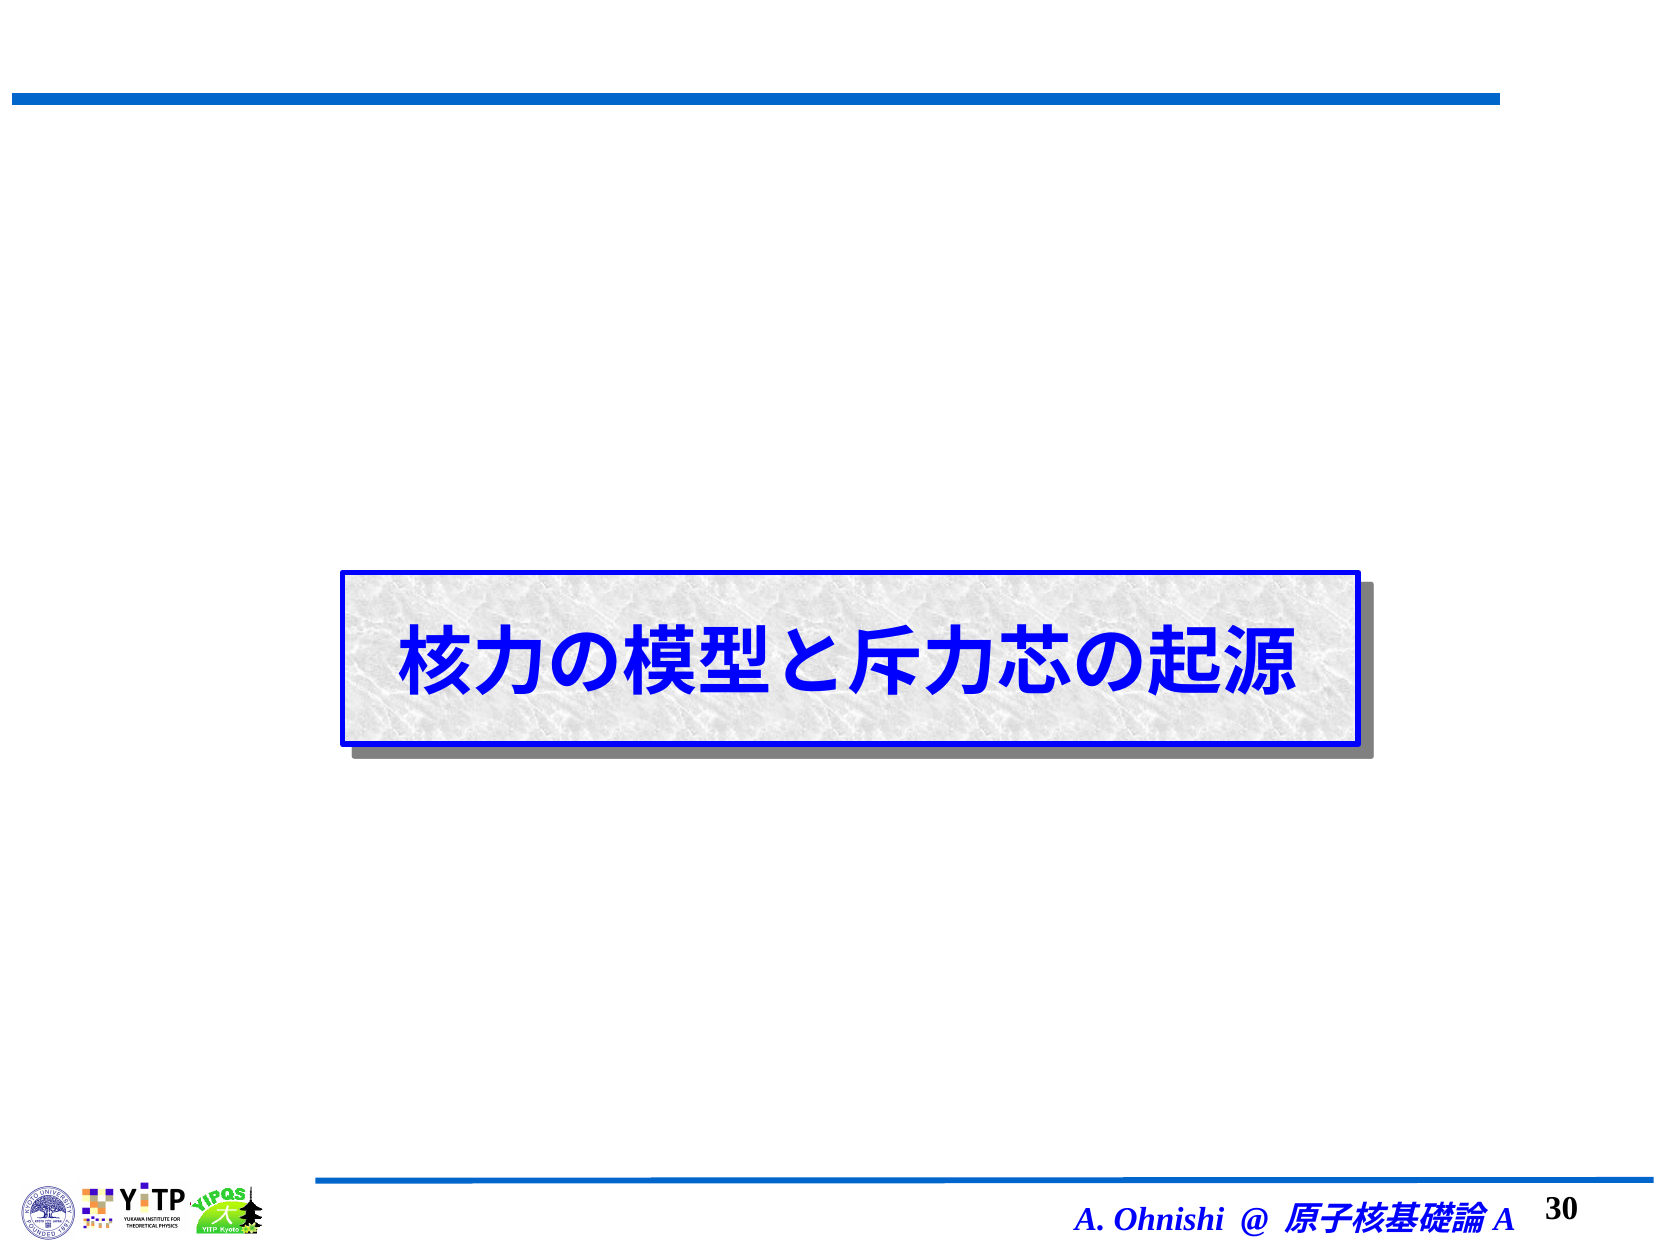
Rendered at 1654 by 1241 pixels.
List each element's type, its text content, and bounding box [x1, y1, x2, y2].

text_box 核力の模型と斥力芯の起源 [342, 572, 1359, 745]
picture [20, 1185, 76, 1241]
picture [77, 1179, 263, 1234]
